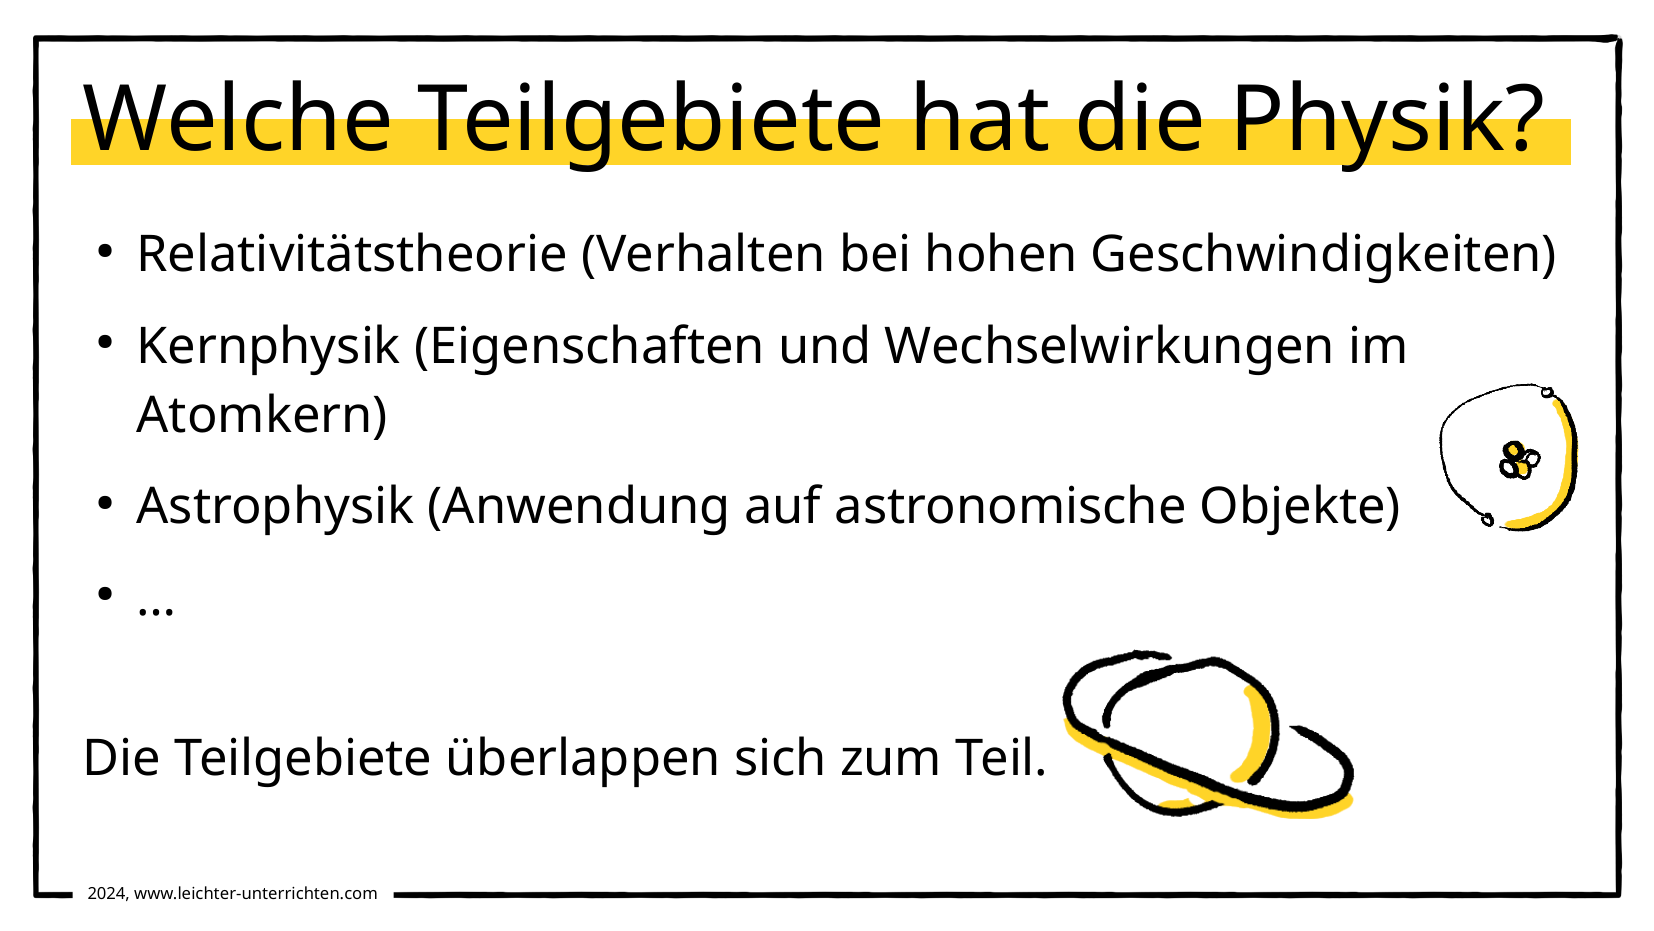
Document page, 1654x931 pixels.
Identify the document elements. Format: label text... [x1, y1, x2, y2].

title Welche Teilgebiete hat die Physik? [82, 37, 1571, 193]
list Relativitätstheorie (Verhalten bei hohen Geschwindigkeiten) Kernphysik (Eigenschaften und Wechselwirkungen im Atomkern) Astrophysik (Anwendung auf astronomische Objekte) … Die Teilgebiete überlappen sich zum Teil. [82, 217, 1571, 857]
picture [29, 32, 1625, 901]
